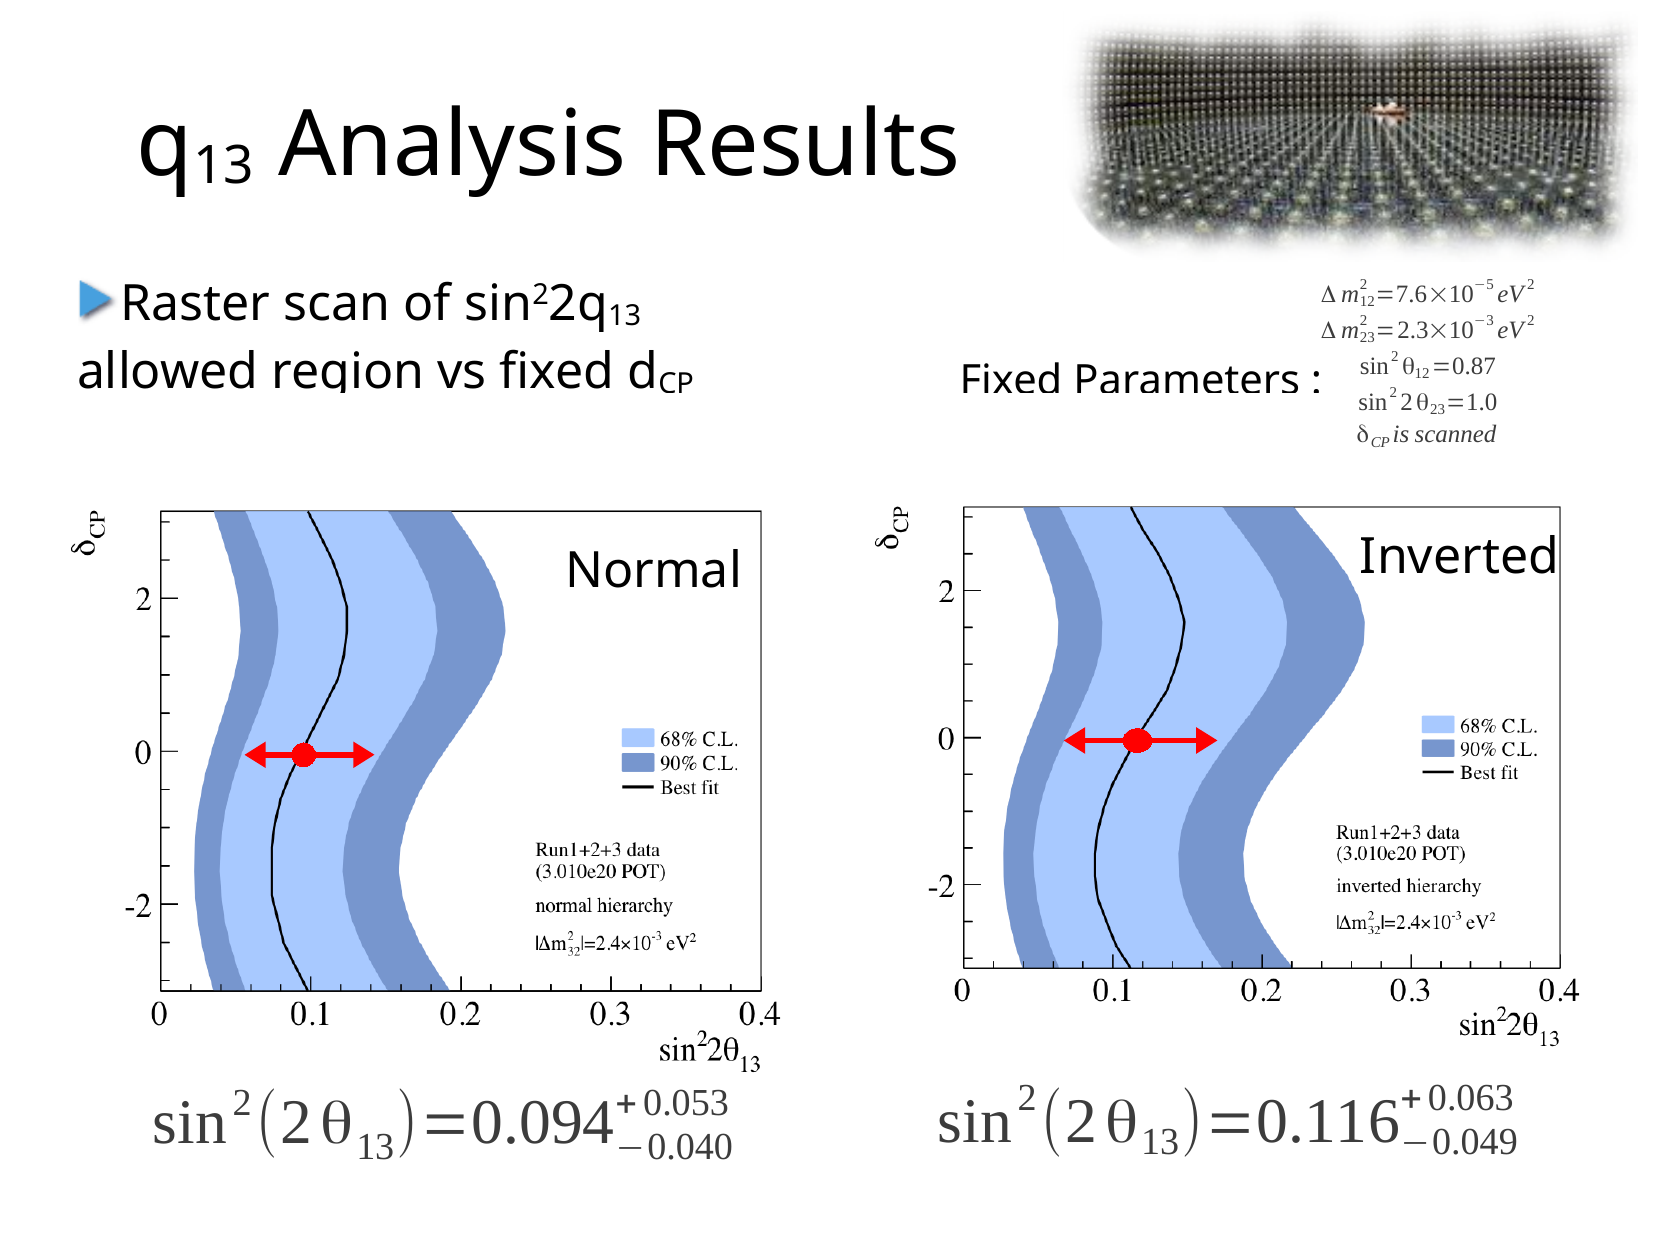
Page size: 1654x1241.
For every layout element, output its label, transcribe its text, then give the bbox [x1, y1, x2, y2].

title q13 Analysis Results [23, 23, 1075, 257]
picture [1062, 11, 1638, 262]
text_box Raster scan of sin22q13 allowed region vs fixed dCP [62, 259, 675, 393]
picture [24, 393, 1654, 1131]
chart [1314, 275, 1542, 451]
text_box Normal [550, 526, 746, 597]
text_box Fixed Parameters : [944, 342, 1258, 393]
text_box Inverted [1345, 512, 1563, 584]
text_box [1122, 728, 1152, 753]
chart [137, 1079, 748, 1169]
text_box [291, 742, 316, 767]
chart [921, 1074, 1533, 1164]
